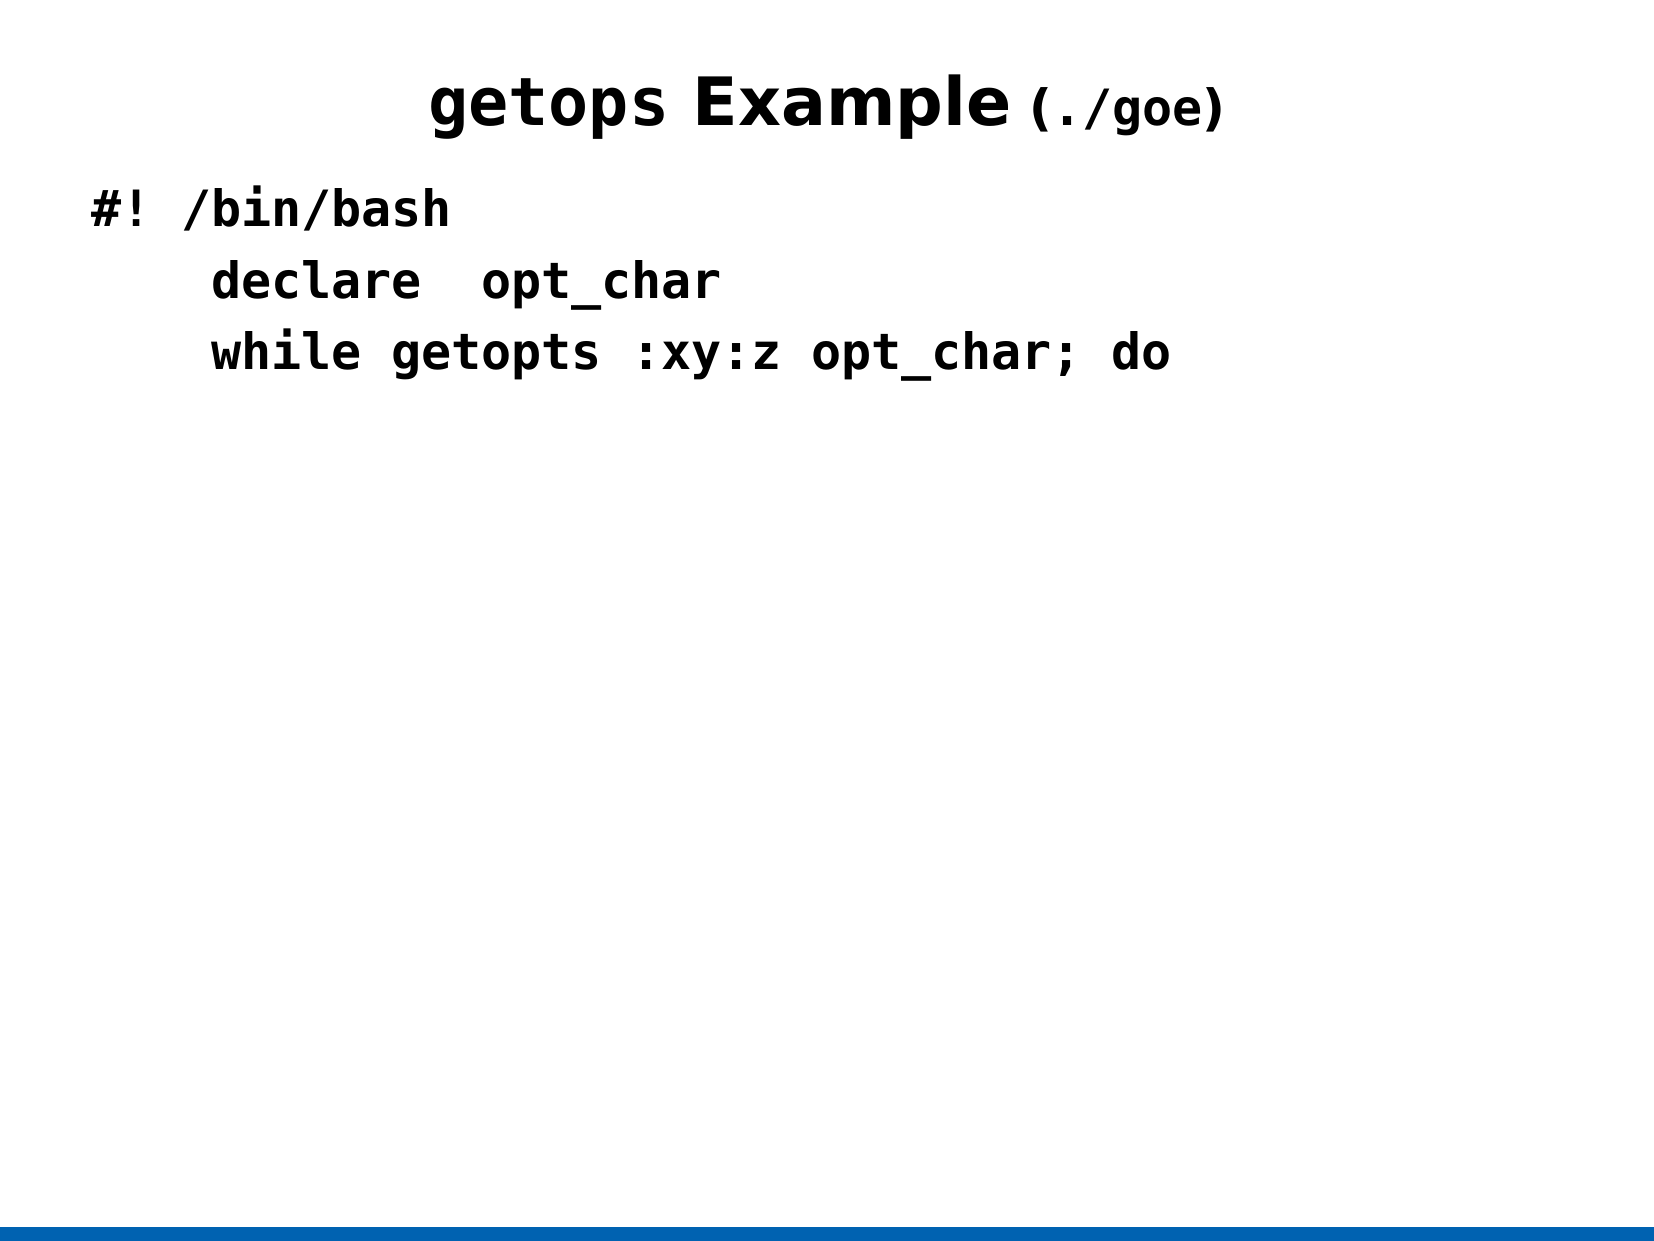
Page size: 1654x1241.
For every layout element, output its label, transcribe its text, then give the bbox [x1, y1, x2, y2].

list #! /bin/bash declare opt_char while getopts :xy:z opt_char; do [76, 168, 1565, 988]
title getops Example (./goe) [82, 50, 1571, 148]
